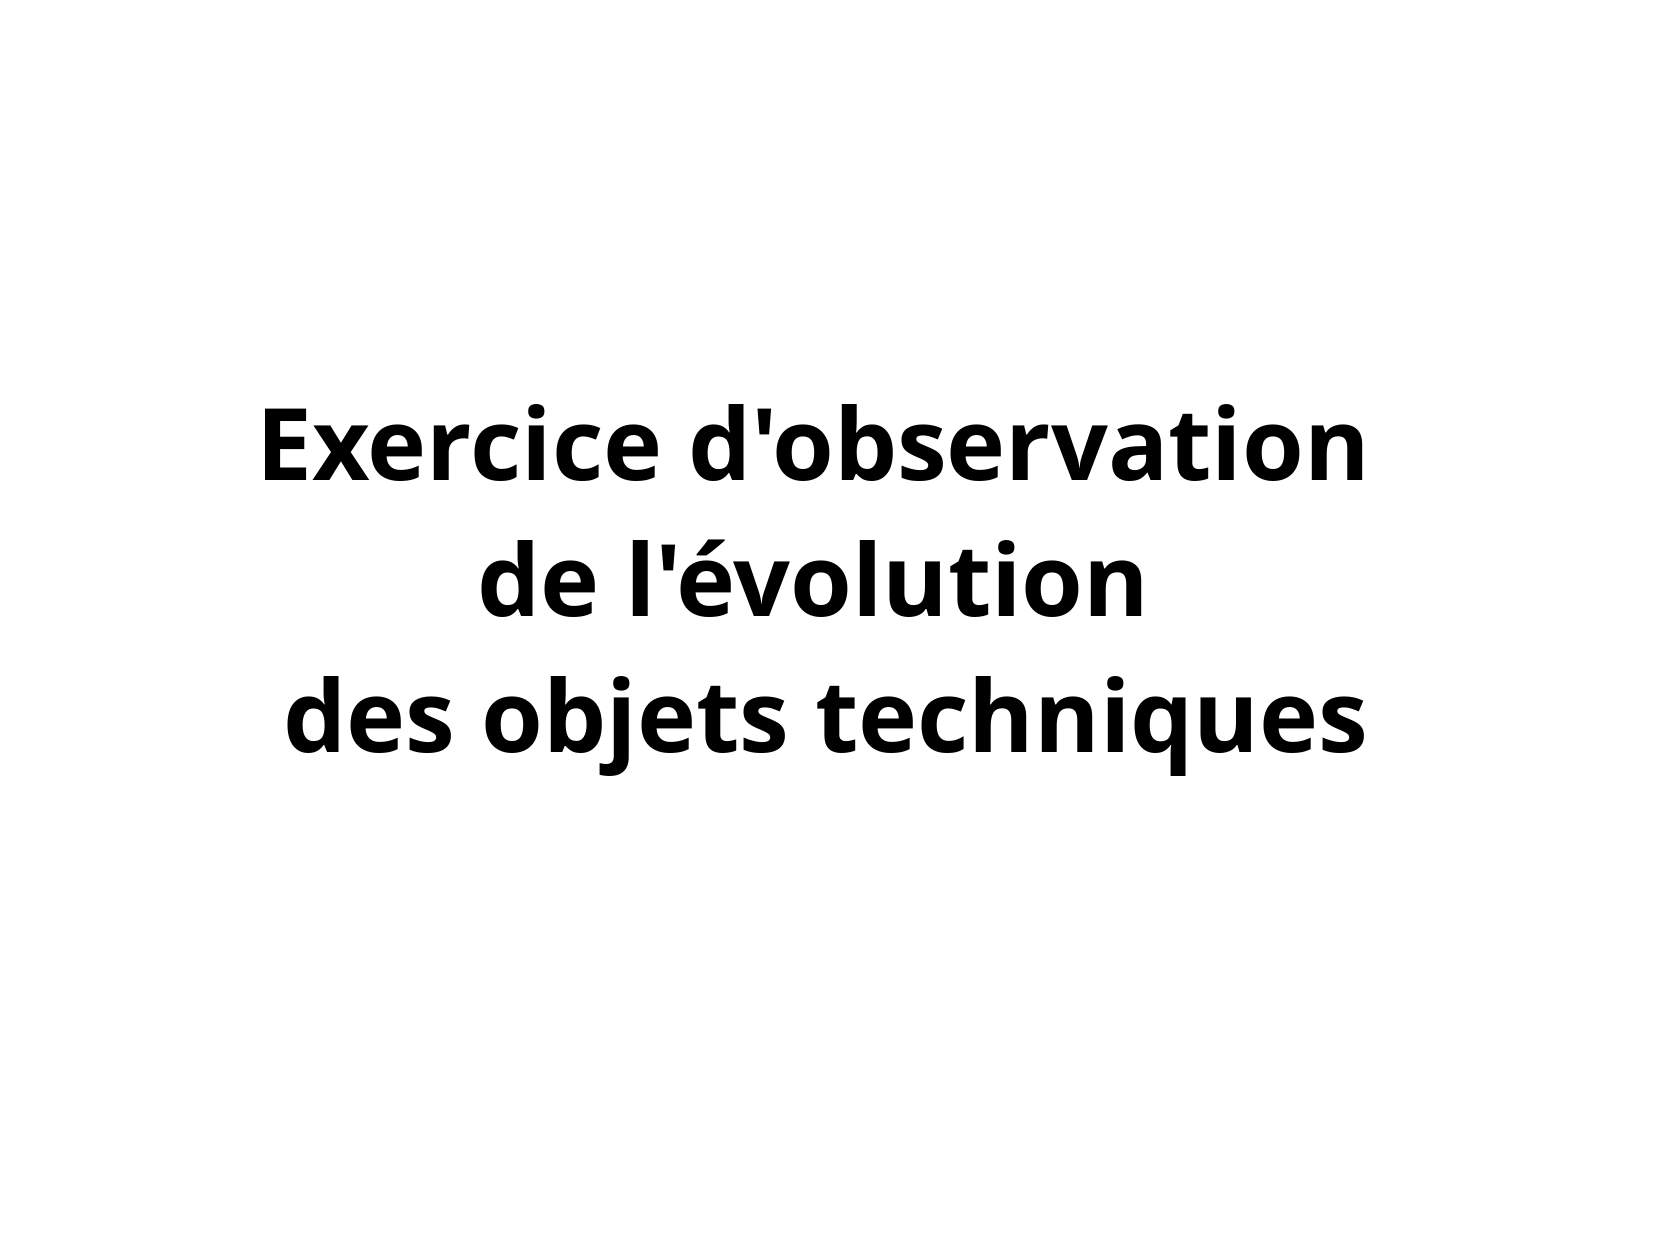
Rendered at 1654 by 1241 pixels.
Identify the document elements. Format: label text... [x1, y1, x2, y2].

text_box Exercice d'observation de l'évolution des objets techniques [58, 366, 1595, 839]
